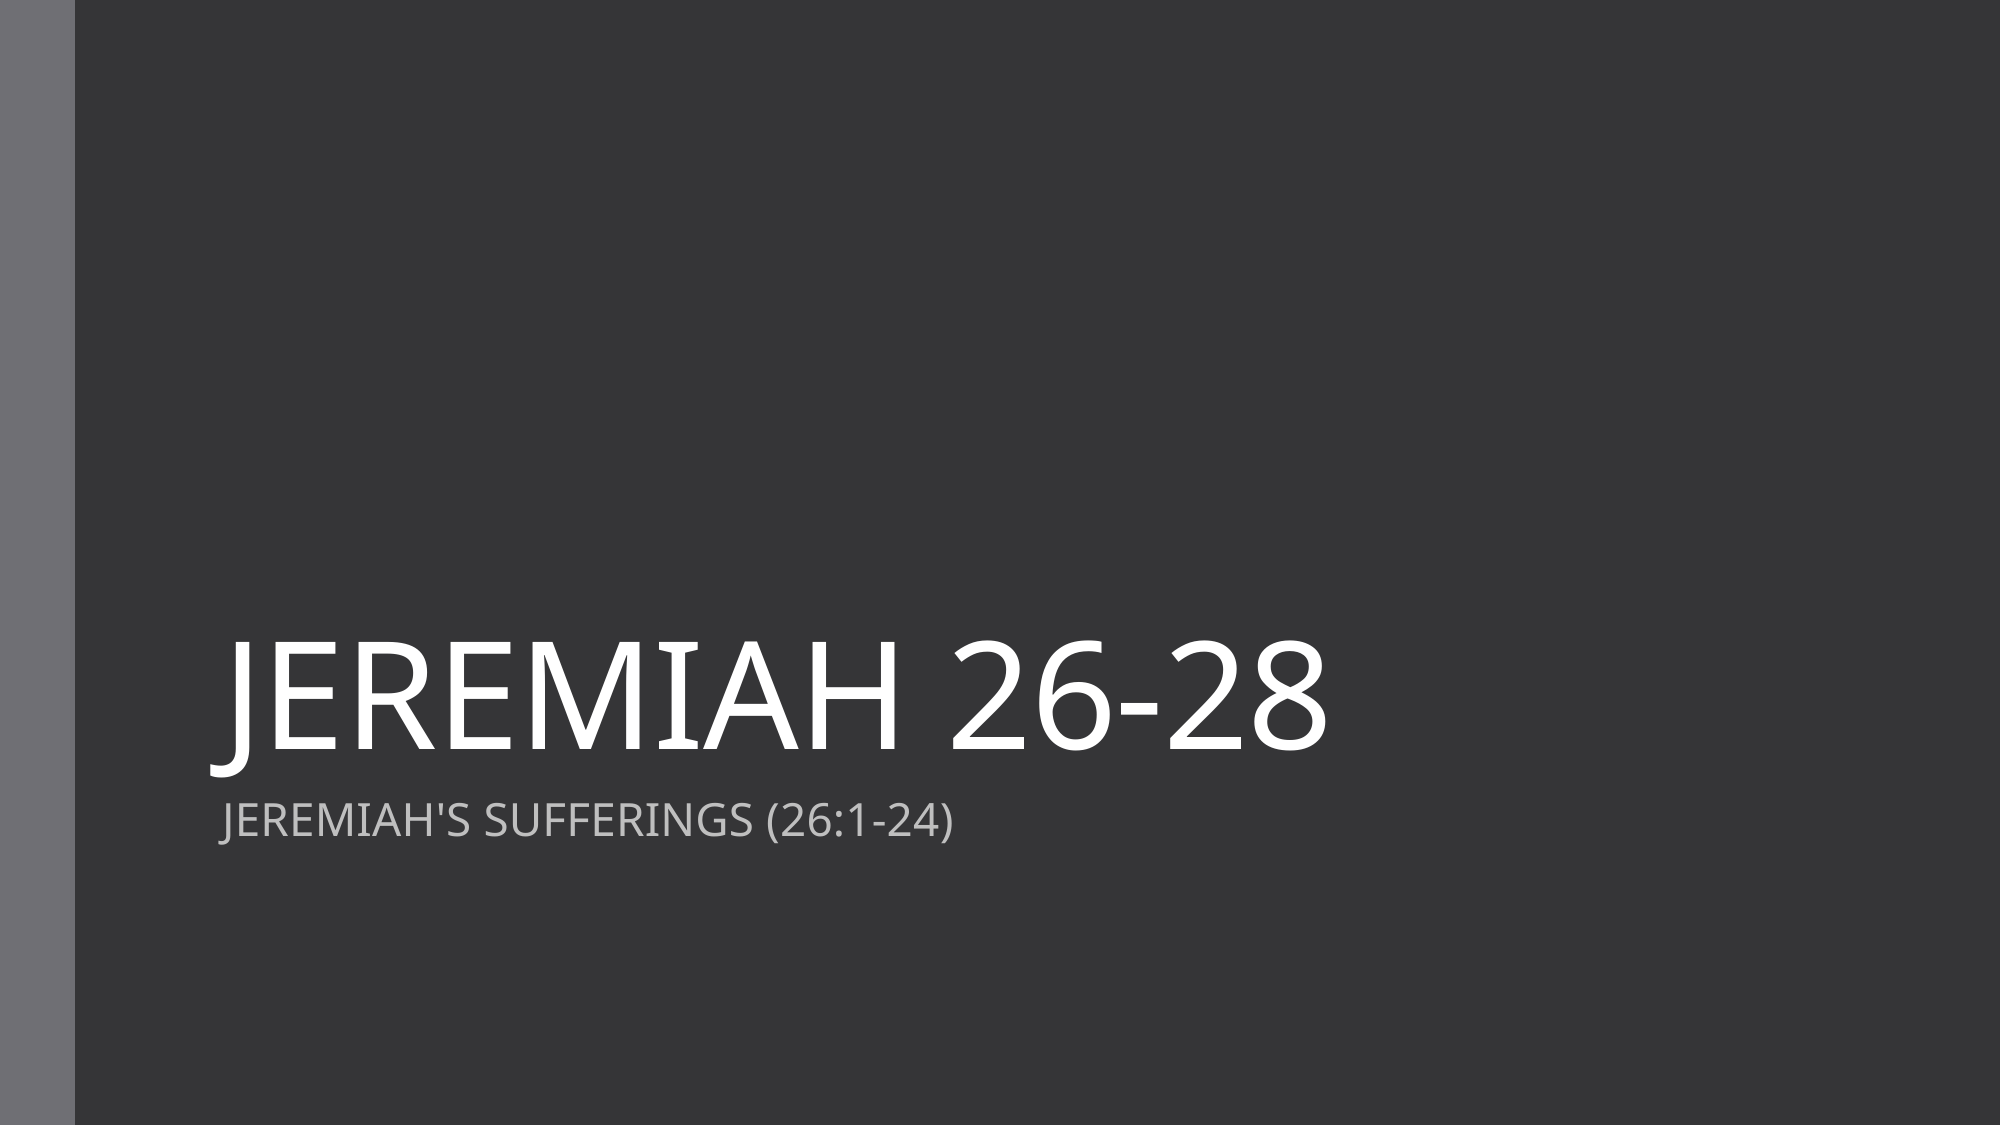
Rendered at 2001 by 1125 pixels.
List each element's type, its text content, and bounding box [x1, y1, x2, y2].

subtitle JEREMIAH'S SUFFERINGS (26:1-24) [206, 787, 1752, 1066]
title JEREMIAH 26-28 [206, 124, 1752, 787]
